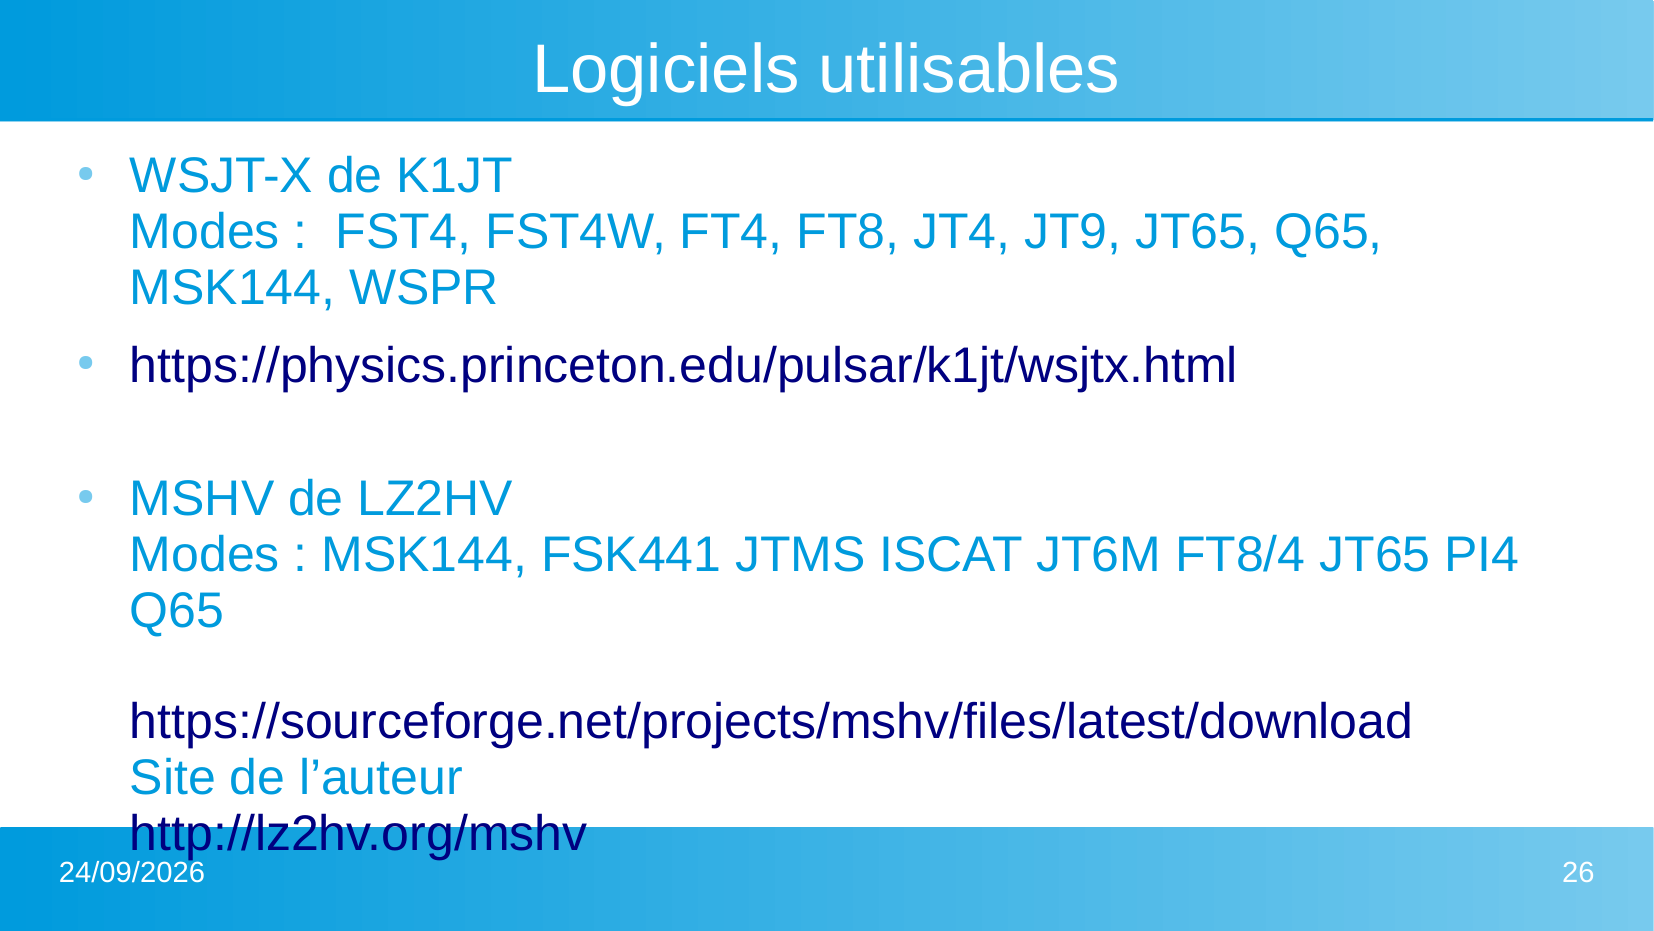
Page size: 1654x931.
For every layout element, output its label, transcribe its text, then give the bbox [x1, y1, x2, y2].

title Logiciels utilisables [59, 29, 1595, 108]
list WSJT-X de K1JT Modes : FST4, FST4W, FT4, FT8, JT4, JT9, JT65, Q65, MSK144, WSPR https://physics.princeton.edu/pulsar/k1jt/wsjtx.html MSHV de LZ2HV Modes : MSK144, FSK441 JTMS ISCAT JT6M FT8/4 JT65 PI4 Q65 https://sourceforge.net/projects/mshv/files/latest/download Site de l’auteur http://lz2hv.org/mshv [59, 147, 1595, 739]
